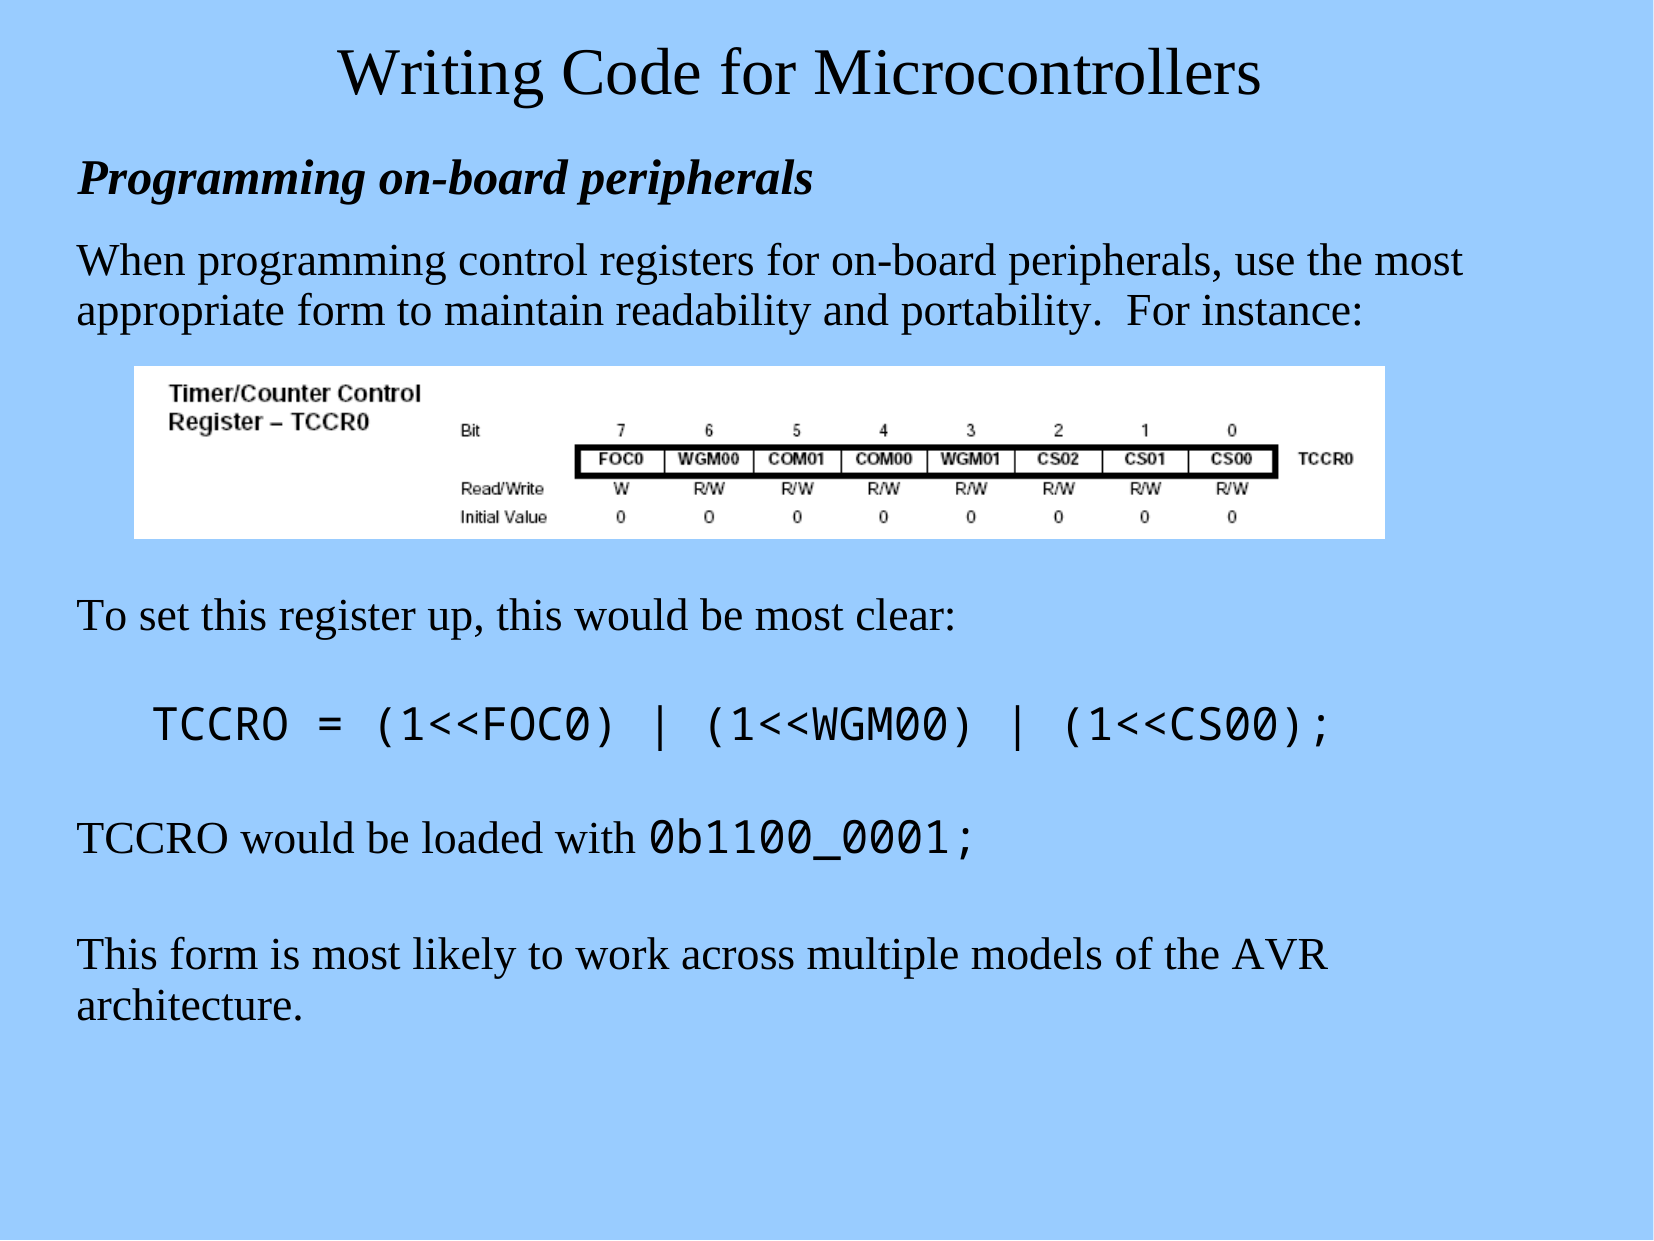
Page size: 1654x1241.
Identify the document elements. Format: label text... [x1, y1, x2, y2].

text_box [75, 225, 1538, 1126]
text_box Writing Code for Microcontrollers [337, 35, 1265, 110]
text_box When programming control registers for on-board peripherals, use the most appropriate form to maintain readability and portability. For instance: To set this register up, this would be most clear: TCCRO = (1<<FOC0) | (1<<WGM00) | (1<<CS00); TCCRO would be loaded with 0b1100_0001; This form is most likely to work across multiple models of the AVR architecture. [76, 234, 1543, 1241]
text_box Programming on-board peripherals [77, 150, 828, 206]
picture [134, 366, 1385, 539]
